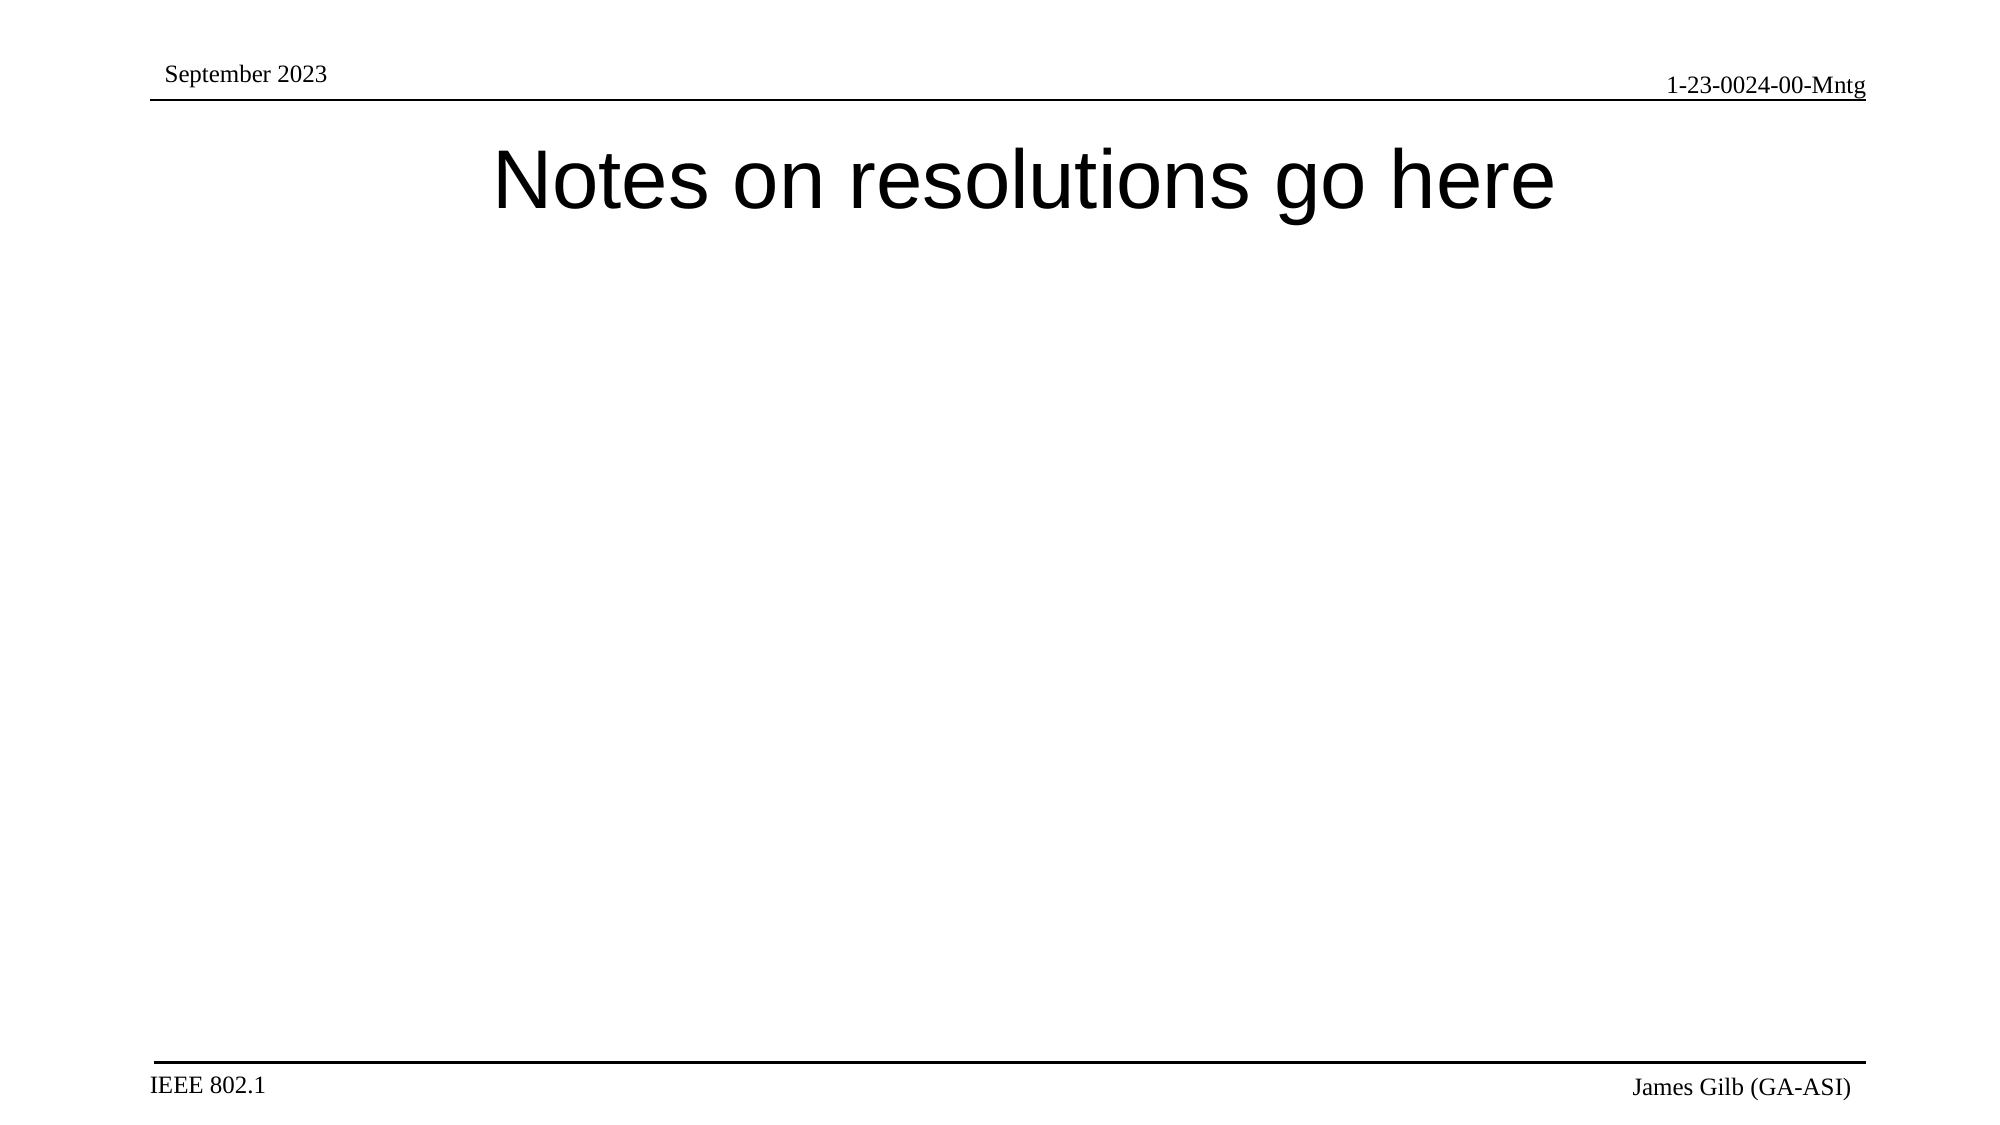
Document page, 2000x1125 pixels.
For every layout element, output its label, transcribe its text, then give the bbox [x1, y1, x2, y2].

title Notes on resolutions go here [149, 112, 1900, 238]
